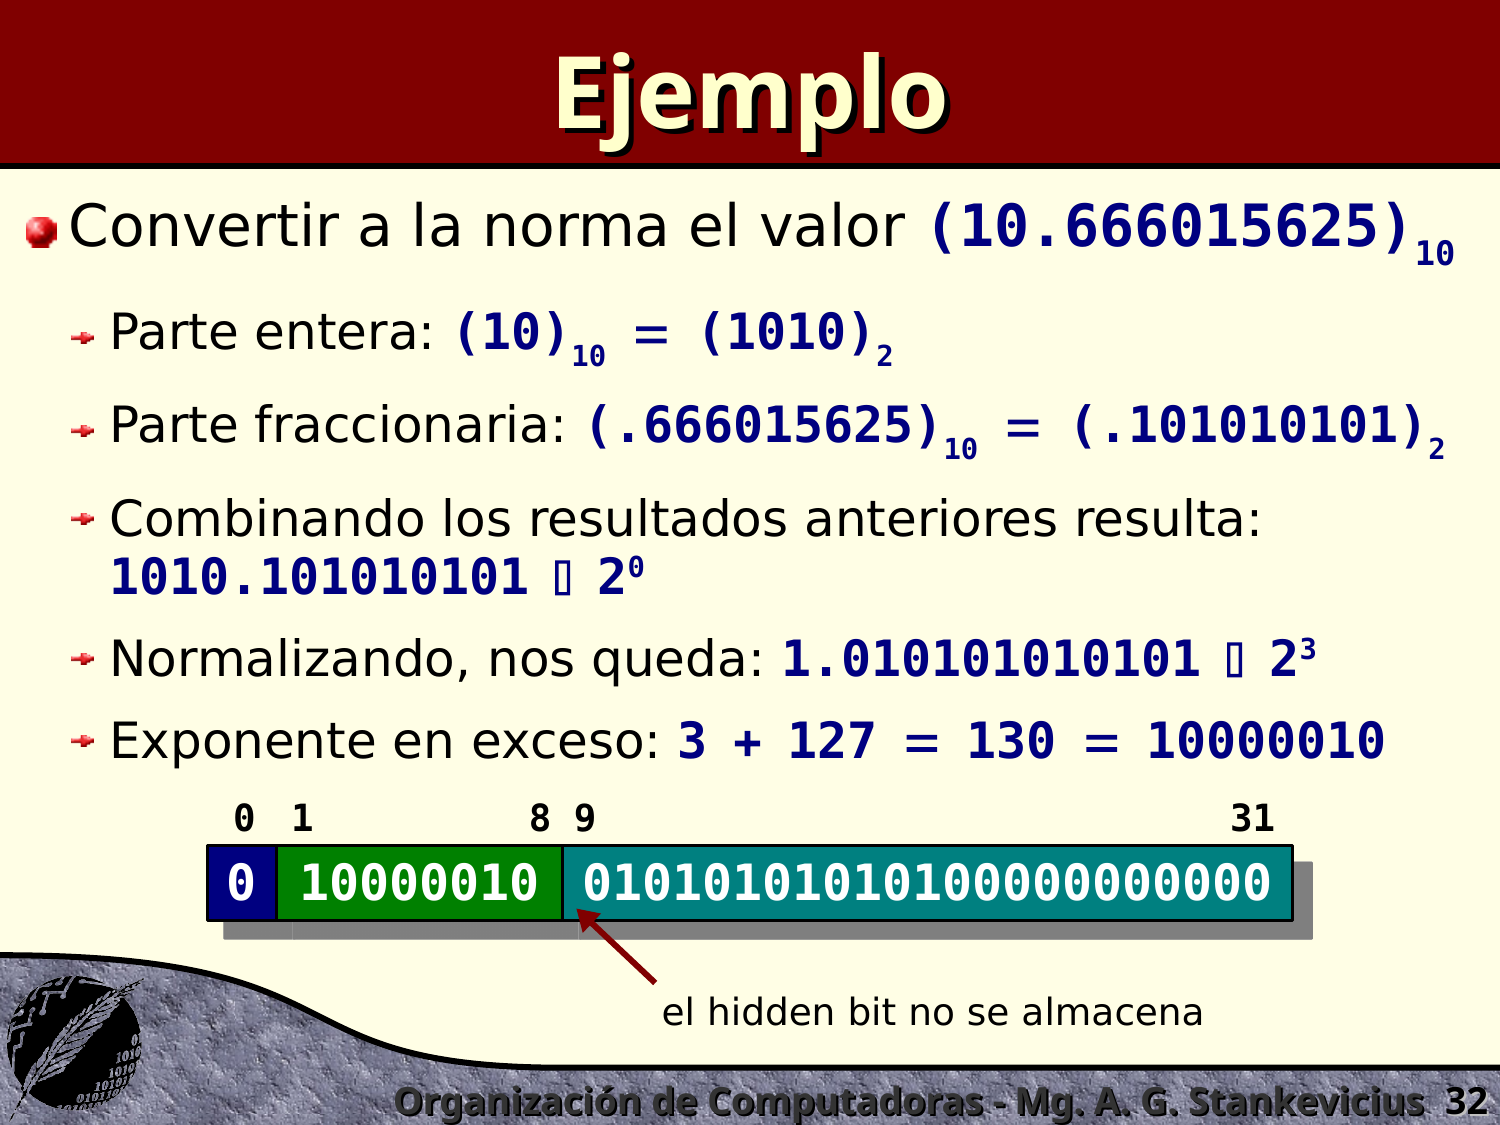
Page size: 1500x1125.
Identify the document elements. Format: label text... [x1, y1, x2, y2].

title Ejemplo [15, 5, 1485, 160]
list Convertir a la norma el valor (10.666015625)10 Parte entera: (10)10 = (1010)2 Parte fraccionaria: (.666015625)10 = (.101010101)2 Combinando los resultados anteriores resulta: 1010.101010101  20 Normalizando, nos queda: 1.010101010101  23 Exponente en exceso: 3 + 127 = 130 = 10000010 [11, 192, 1486, 935]
text_box 10000010 [276, 858, 562, 921]
text_box el hidden bit no se almacena [646, 982, 1221, 1042]
text_box 0 [207, 845, 276, 921]
picture [802, 1100, 806, 1110]
picture [1058, 1100, 1065, 1110]
text_box 01010101010100000000000 [562, 845, 1293, 921]
picture [448, 1100, 455, 1110]
picture [0, 959, 1500, 1125]
text_box 0 1 8 9 31 [218, 789, 1290, 858]
